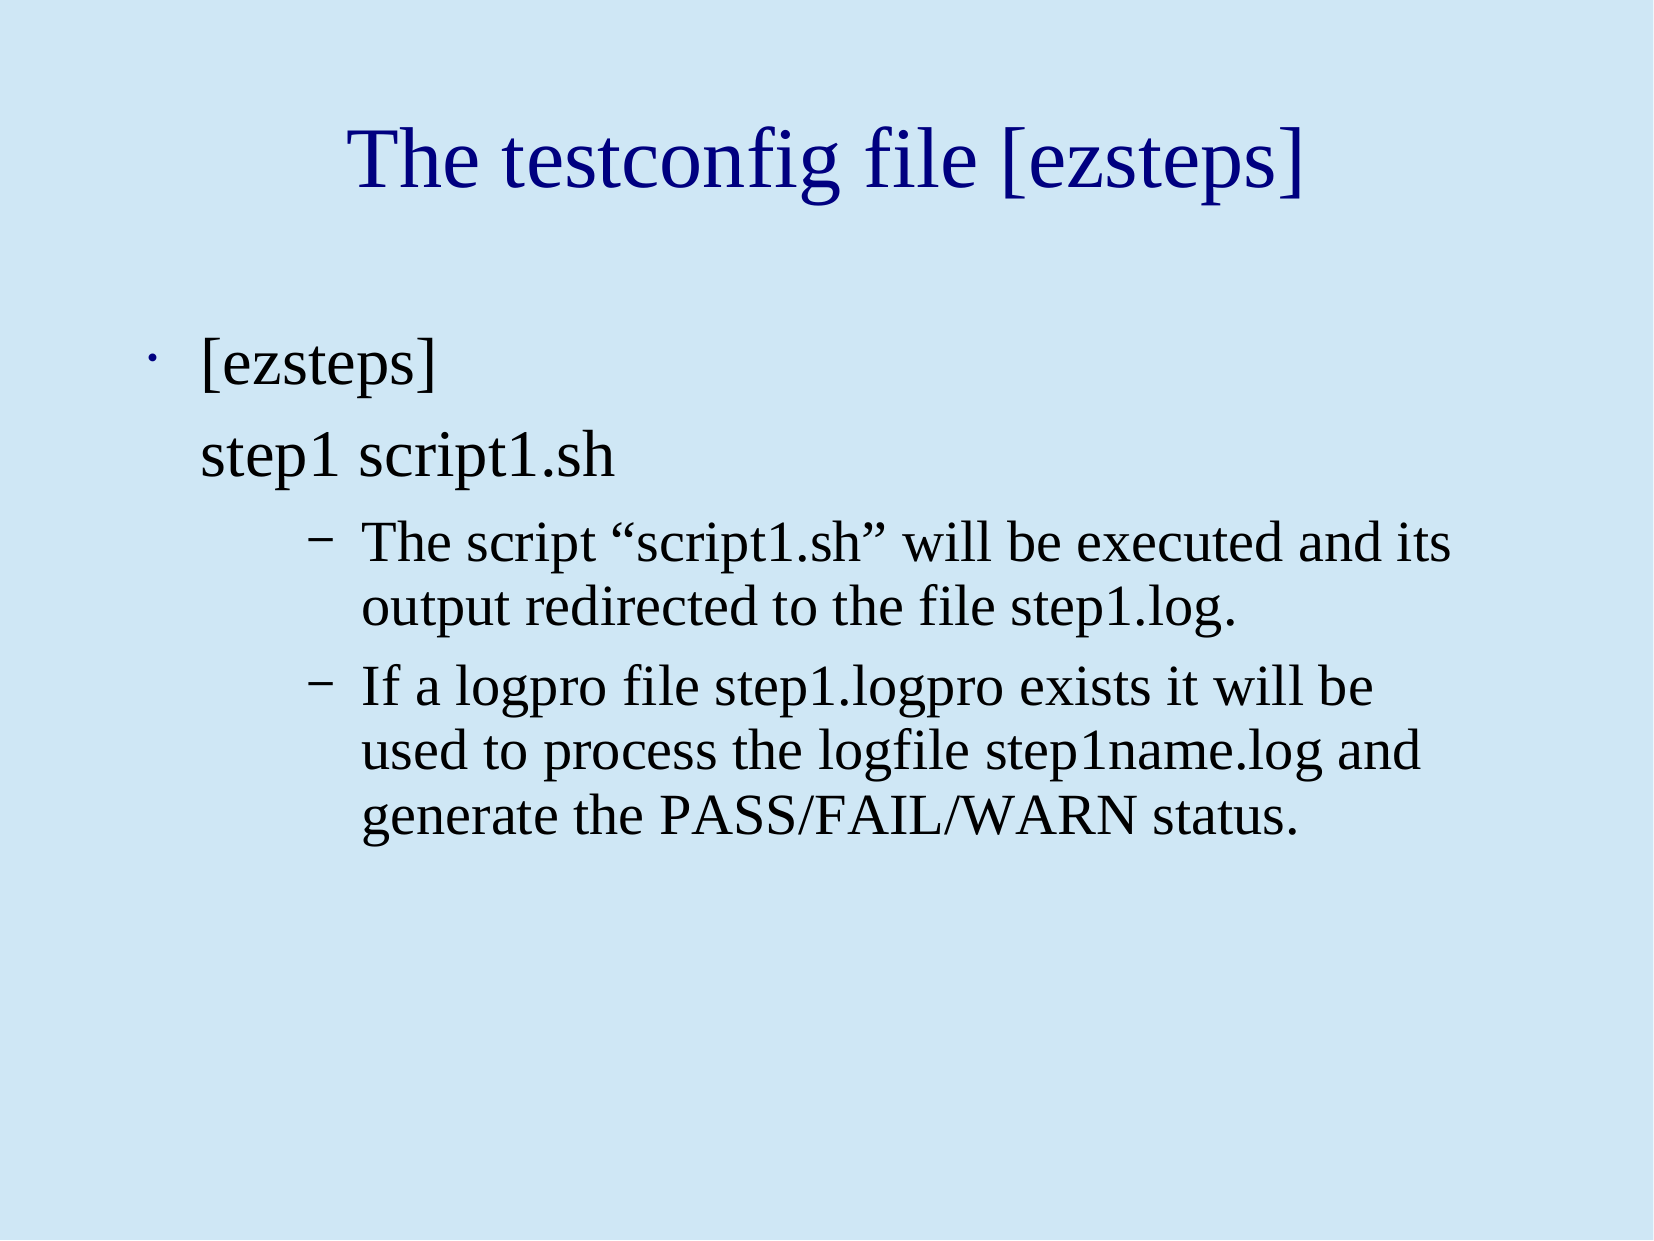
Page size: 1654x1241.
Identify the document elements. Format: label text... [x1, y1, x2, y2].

title The testconfig file [ezsteps] [82, 55, 1571, 263]
list [ezsteps] step1 script1.sh The script “script1.sh” will be executed and its output redirected to the file step1.log. If a logpro file step1.logpro exists it will be used to process the logfile step1name.log and generate the PASS/FAIL/WARN status. [129, 324, 1489, 1045]
